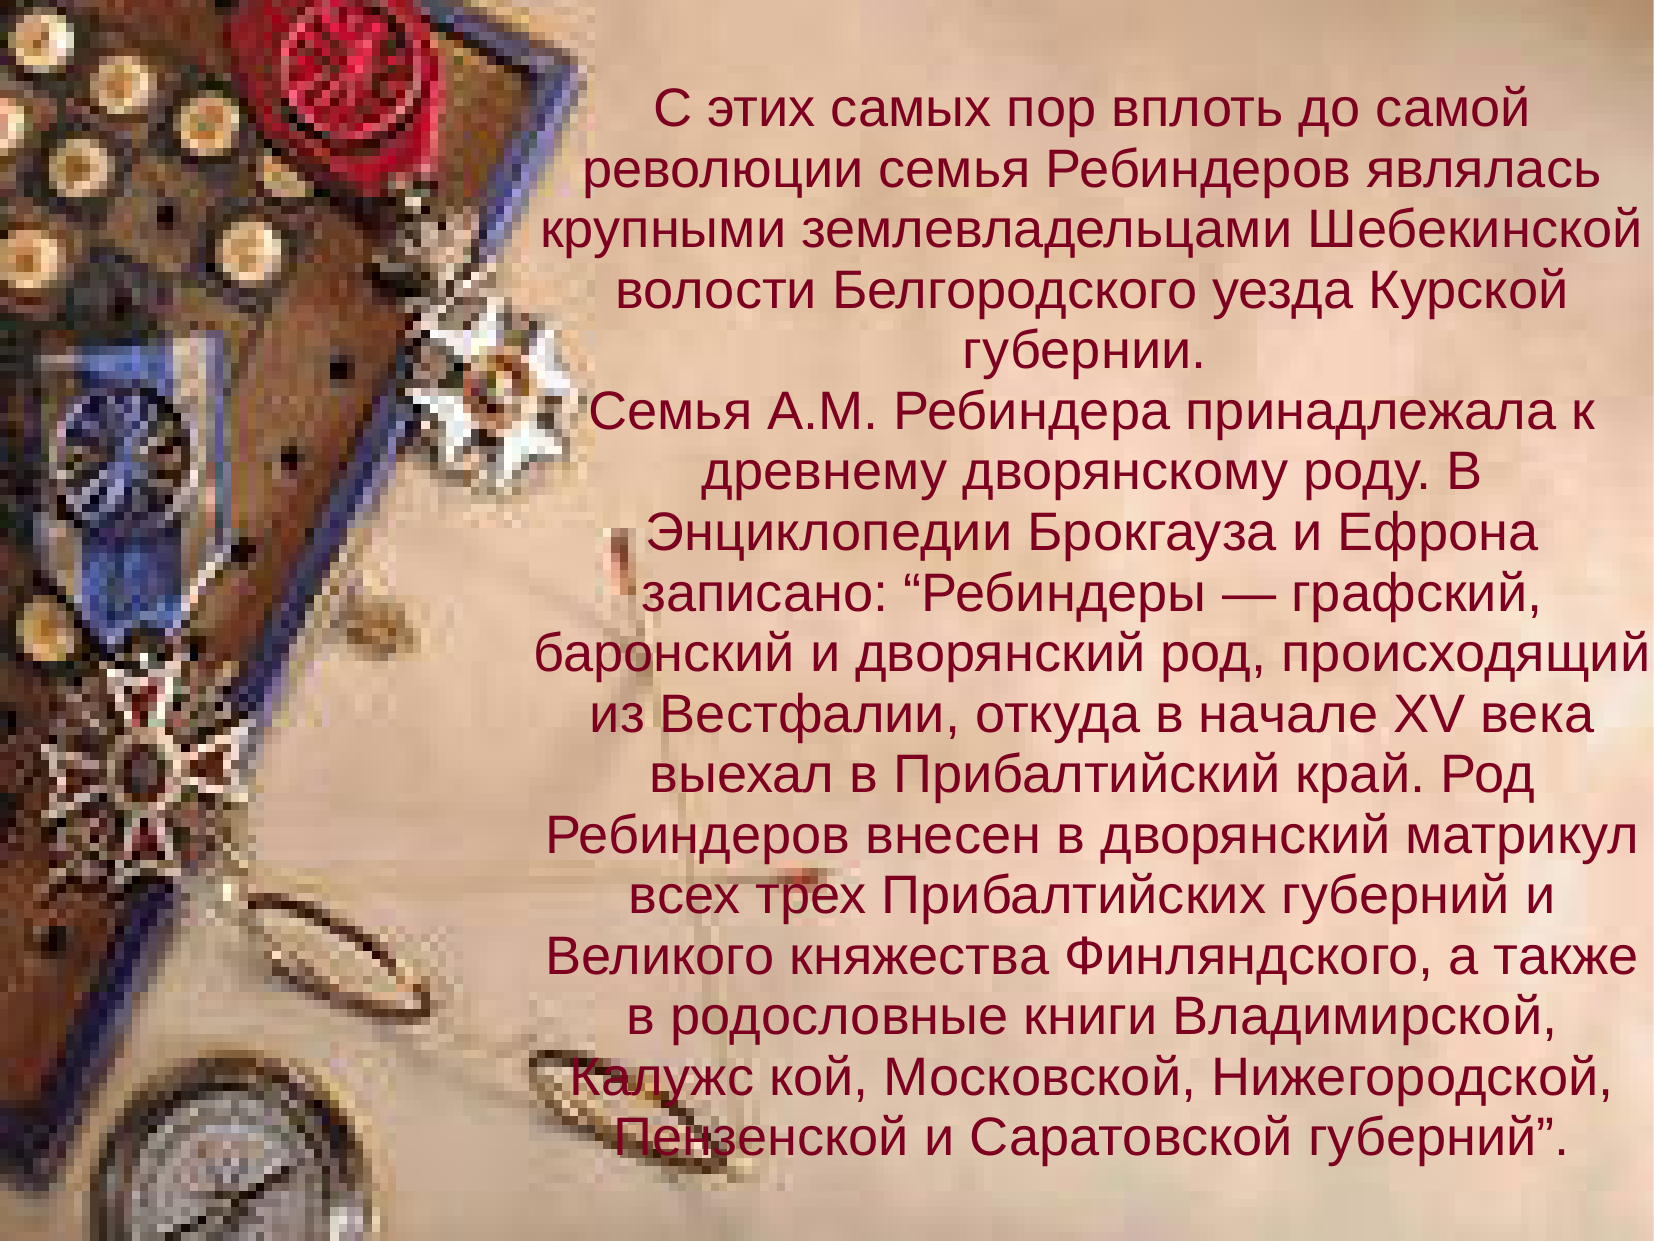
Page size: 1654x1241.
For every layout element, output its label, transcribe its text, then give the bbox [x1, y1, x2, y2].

picture [0, 0, 1654, 1241]
subtitle С этих самых пор вплоть до самой революции семья Ребиндеров являлась крупными землевладельцами Шебекинской волости Белгородского уезда Курской губернии. Семья А.М. Ребиндера принадлежала к древнему дворянскому роду. В Энциклопедии Брокгауза и Ефрона записано: “Ребиндеры ― графский, баронский и дворянский род, происходящий из Вестфалии, откуда в начале XV века выехал в Прибалтийский край. Род Ребиндеров внесен в дворянский матрикул всех трех Прибалтийских губерний и Великого княжества Финляндского, а также в родословные книги Владимирской, Калужс кой, Московской, Нижегородской, Пензенской и Саратовской губерний”. [531, 4, 1654, 1241]
